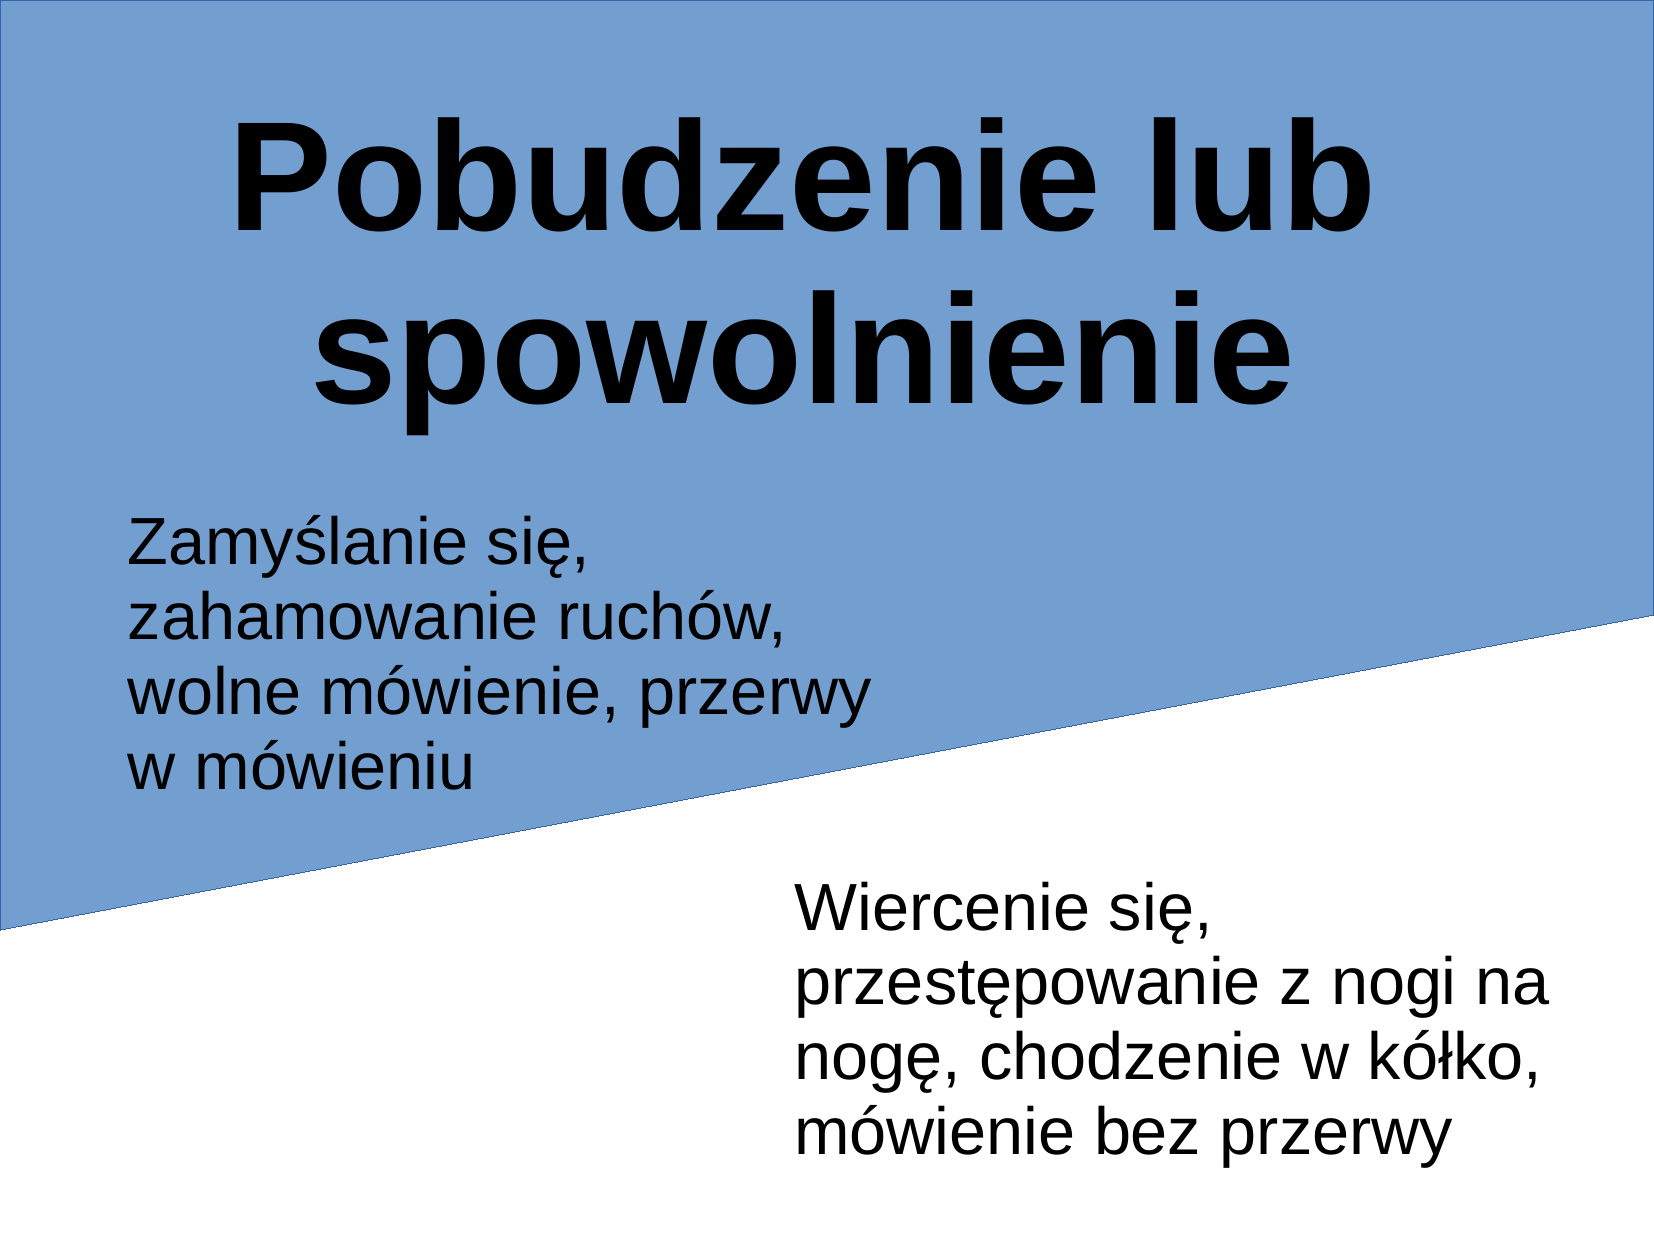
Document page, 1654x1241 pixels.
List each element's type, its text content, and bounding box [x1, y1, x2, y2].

text_box Zamyślanie się, zahamowanie ruchów, wolne mówienie, przerwy w mówieniu [113, 497, 934, 811]
text_box Wiercenie się, przestępowanie z nogi na nogę, chodzenie w kółko, mówienie bez przerwy [779, 862, 1590, 1192]
title Pobudzenie lub spowolnienie [59, 89, 1548, 438]
